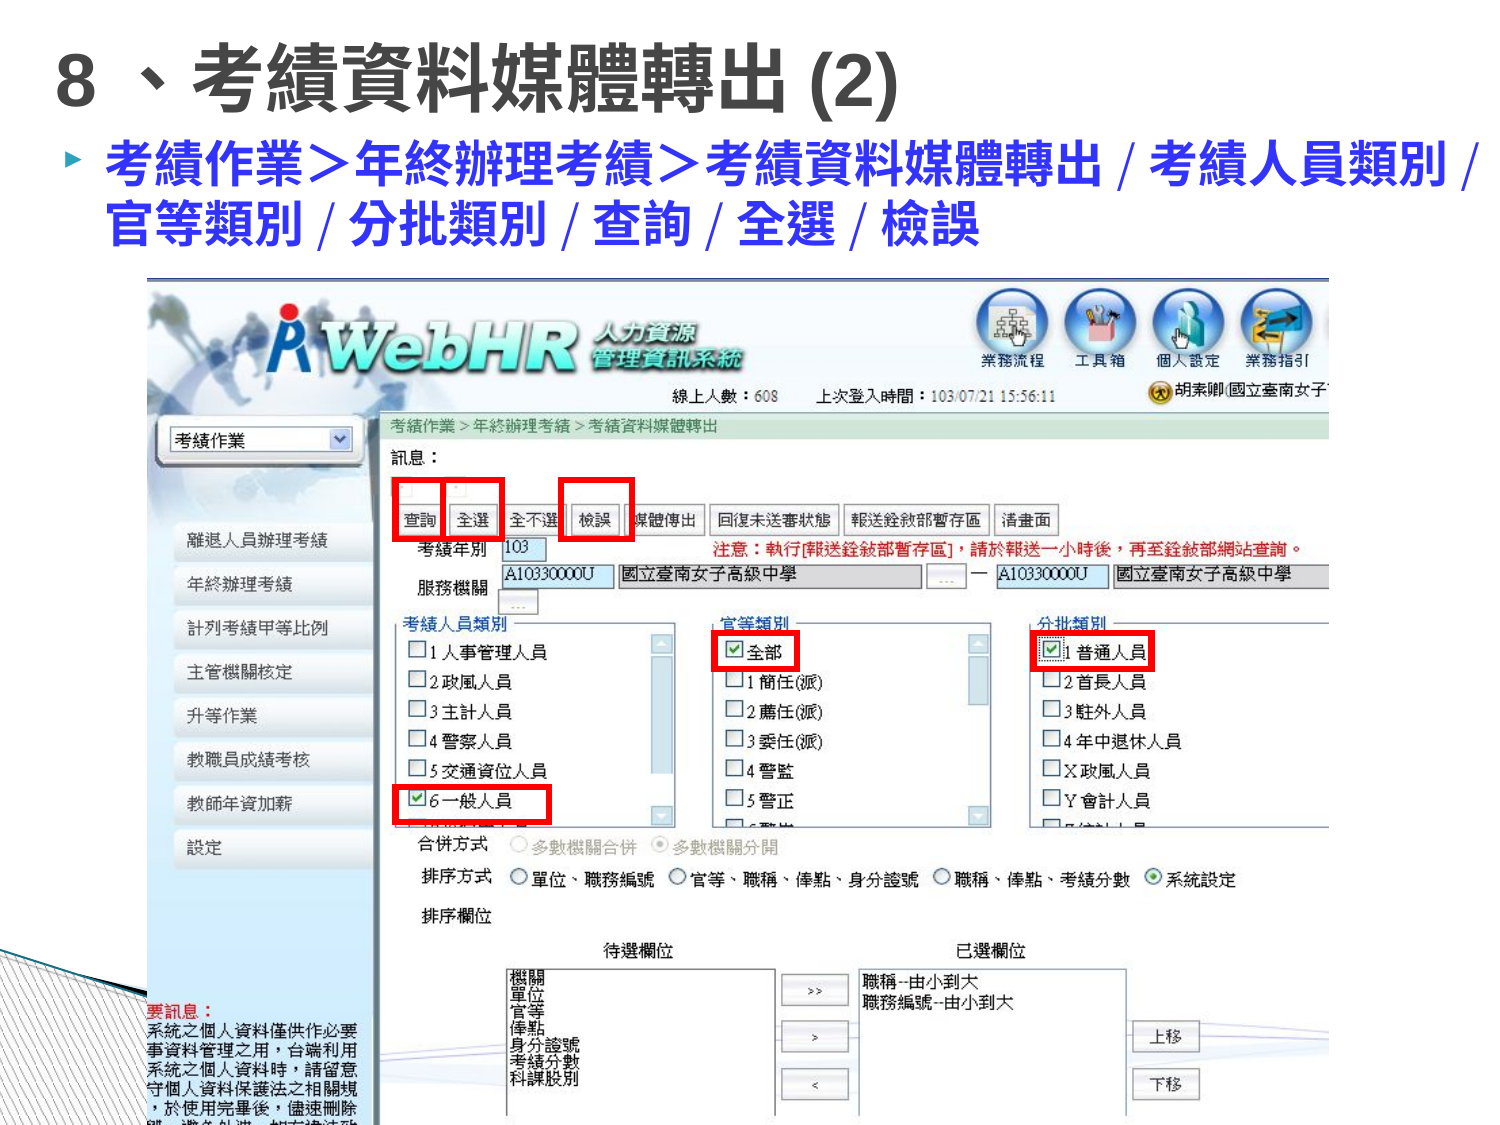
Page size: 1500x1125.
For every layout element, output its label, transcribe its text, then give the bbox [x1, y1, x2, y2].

text_box 8、考績資料媒體轉出(2) [41, 18, 1087, 135]
list 考績作業＞年終辦理考績＞考績資料媒體轉出/考績人員類別/官等類別/分批類別/查詢/全選/檢誤 [29, 125, 1500, 1090]
picture [0, 278, 1329, 1125]
